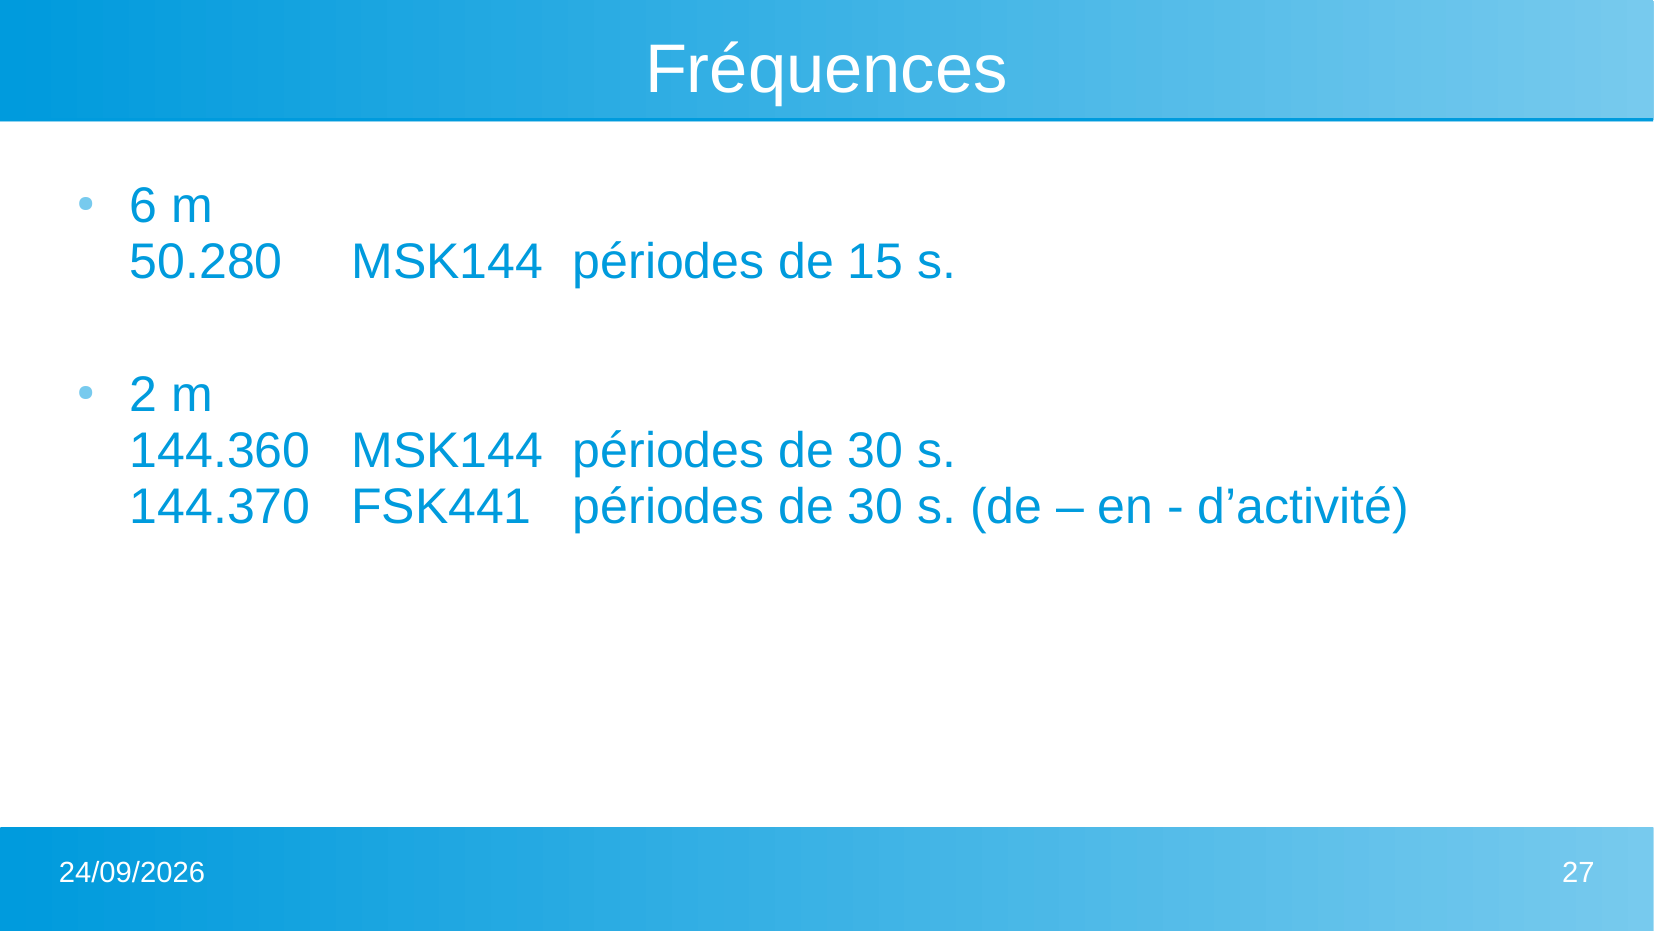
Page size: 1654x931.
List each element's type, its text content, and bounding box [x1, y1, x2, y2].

title Fréquences [59, 29, 1595, 108]
list 6 m 50.280 MSK144 périodes de 15 s. 2 m 144.360 MSK144 périodes de 30 s. 144.370 FSK441 périodes de 30 s. (de – en - d’activité) [59, 177, 1595, 768]
